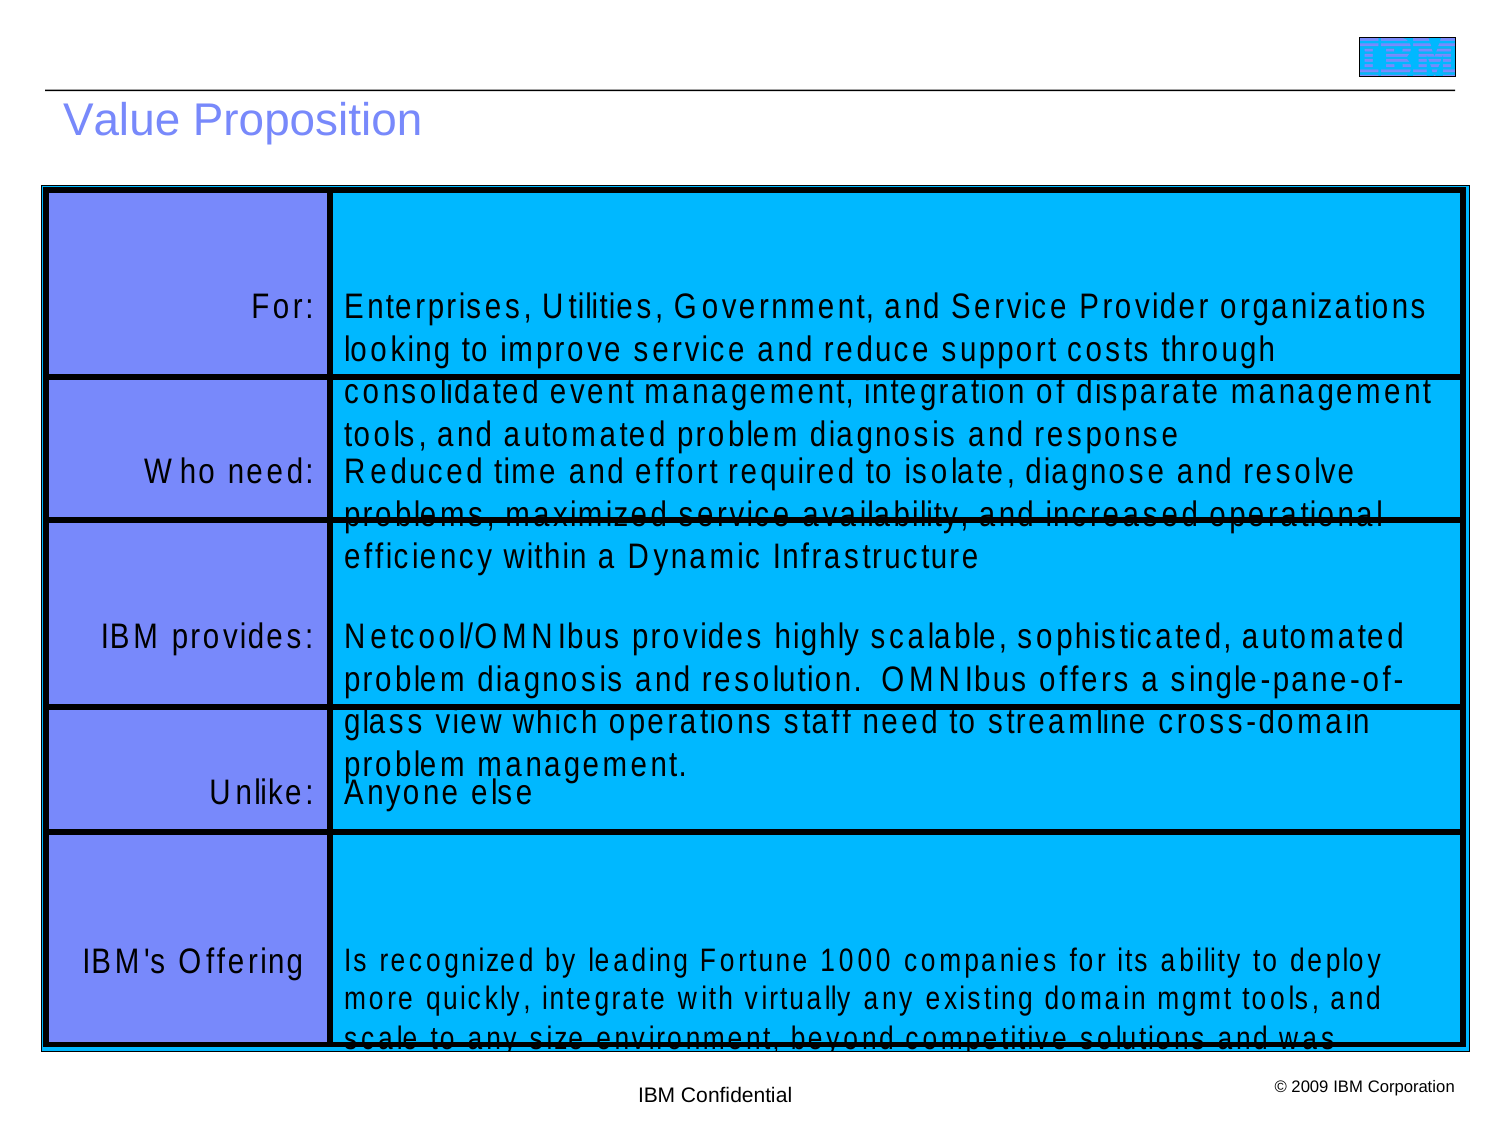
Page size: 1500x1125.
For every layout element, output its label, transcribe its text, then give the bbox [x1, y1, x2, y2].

chart [41, 185, 1470, 1052]
title Value Proposition [48, 86, 1402, 168]
